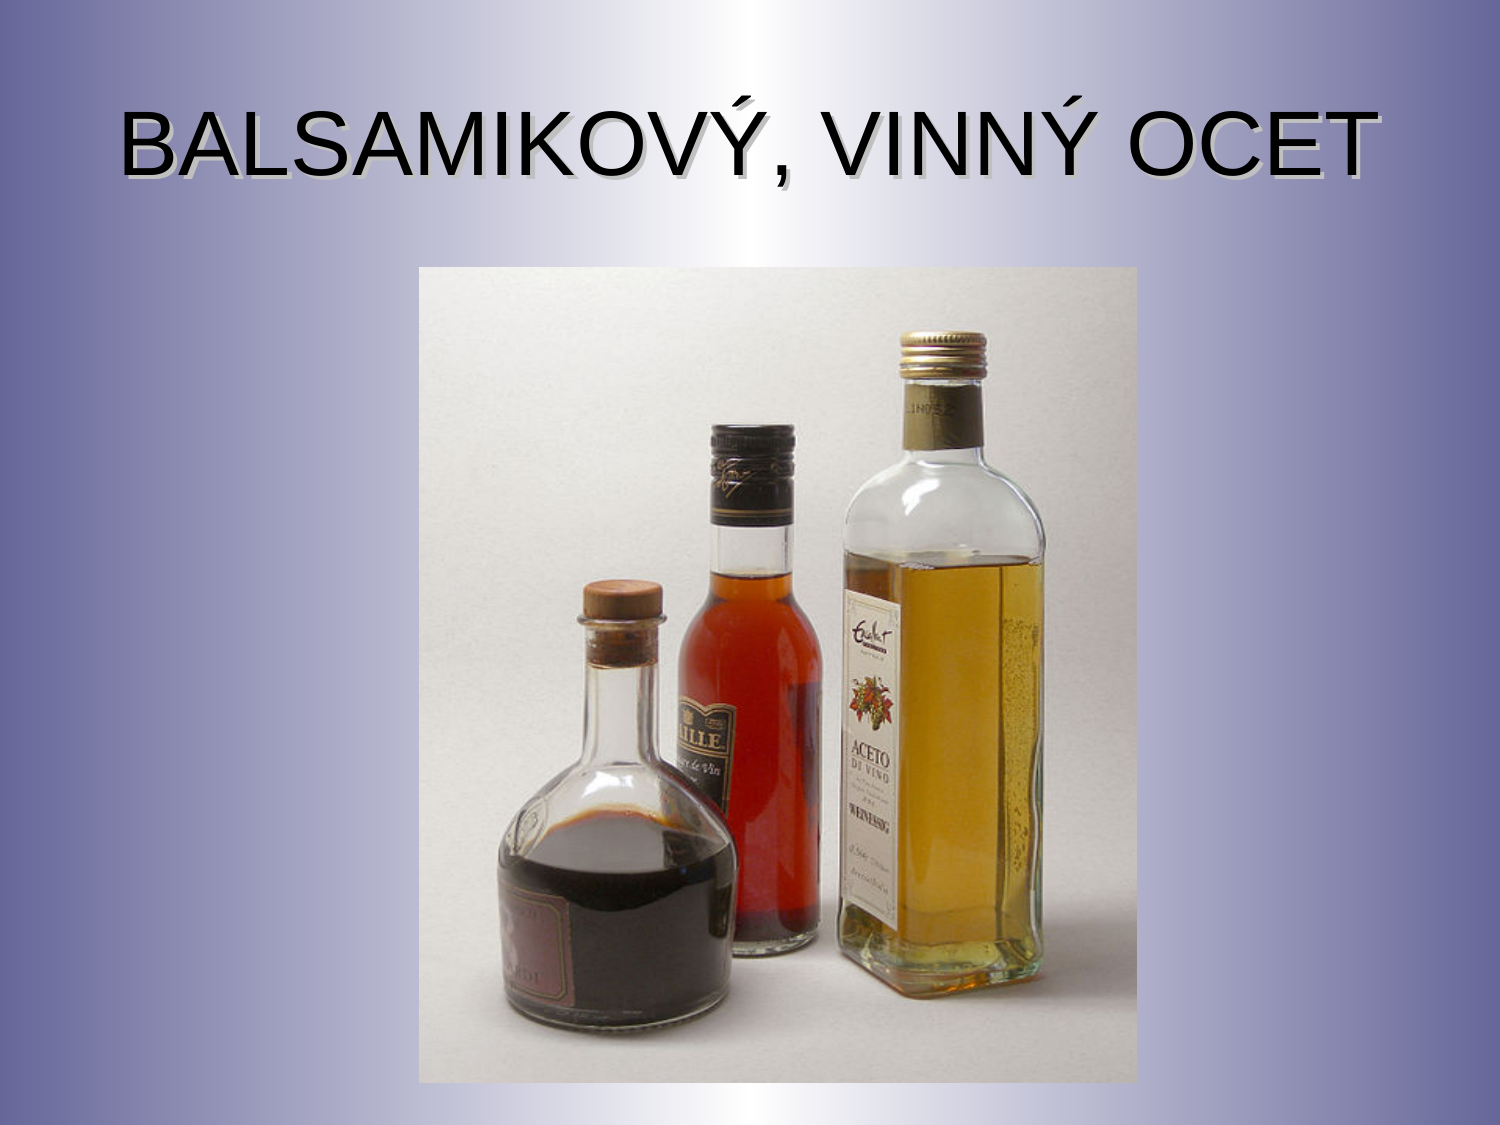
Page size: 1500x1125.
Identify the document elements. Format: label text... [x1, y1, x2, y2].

title BALSAMIKOVÝ, VINNÝ OCET [75, 45, 1426, 233]
picture [419, 267, 1137, 1083]
